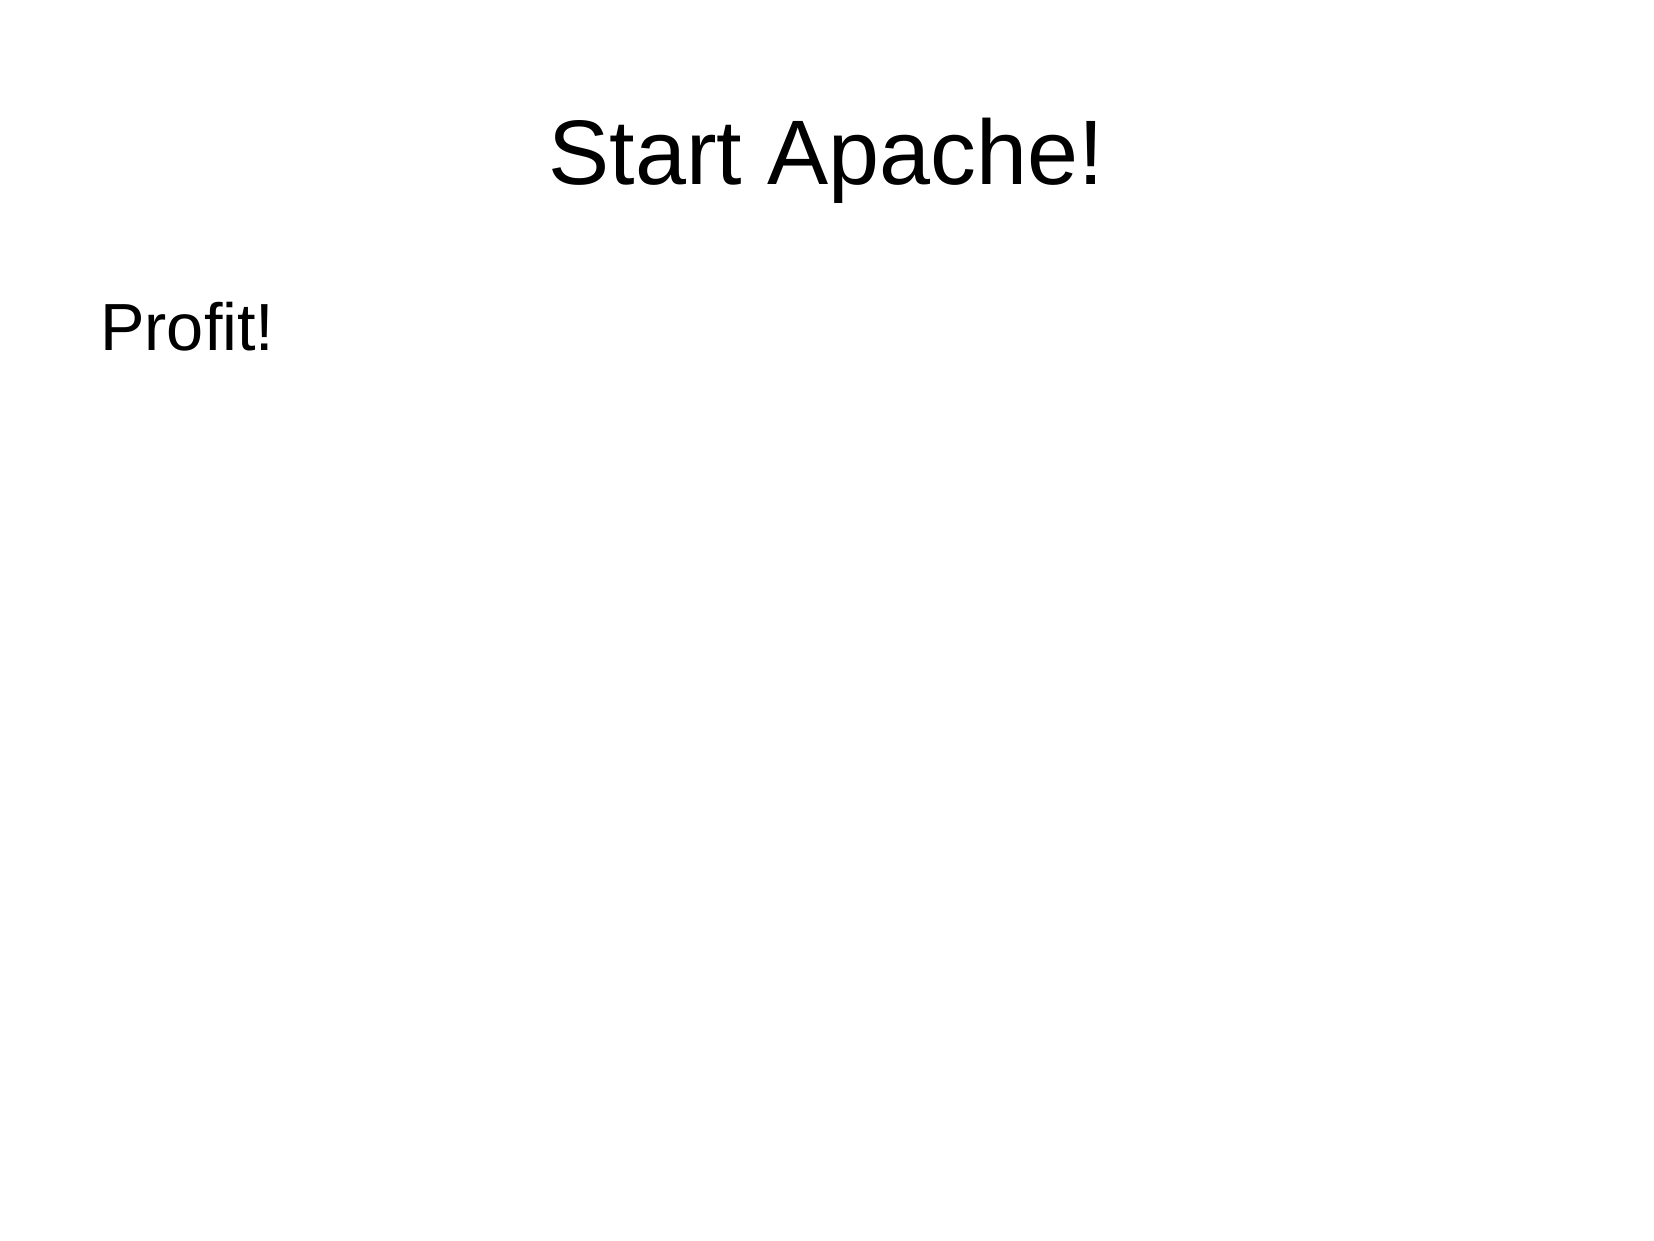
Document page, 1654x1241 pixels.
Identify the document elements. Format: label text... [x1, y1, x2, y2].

list Profit! [82, 290, 1571, 1094]
title Start Apache! [82, 56, 1571, 250]
